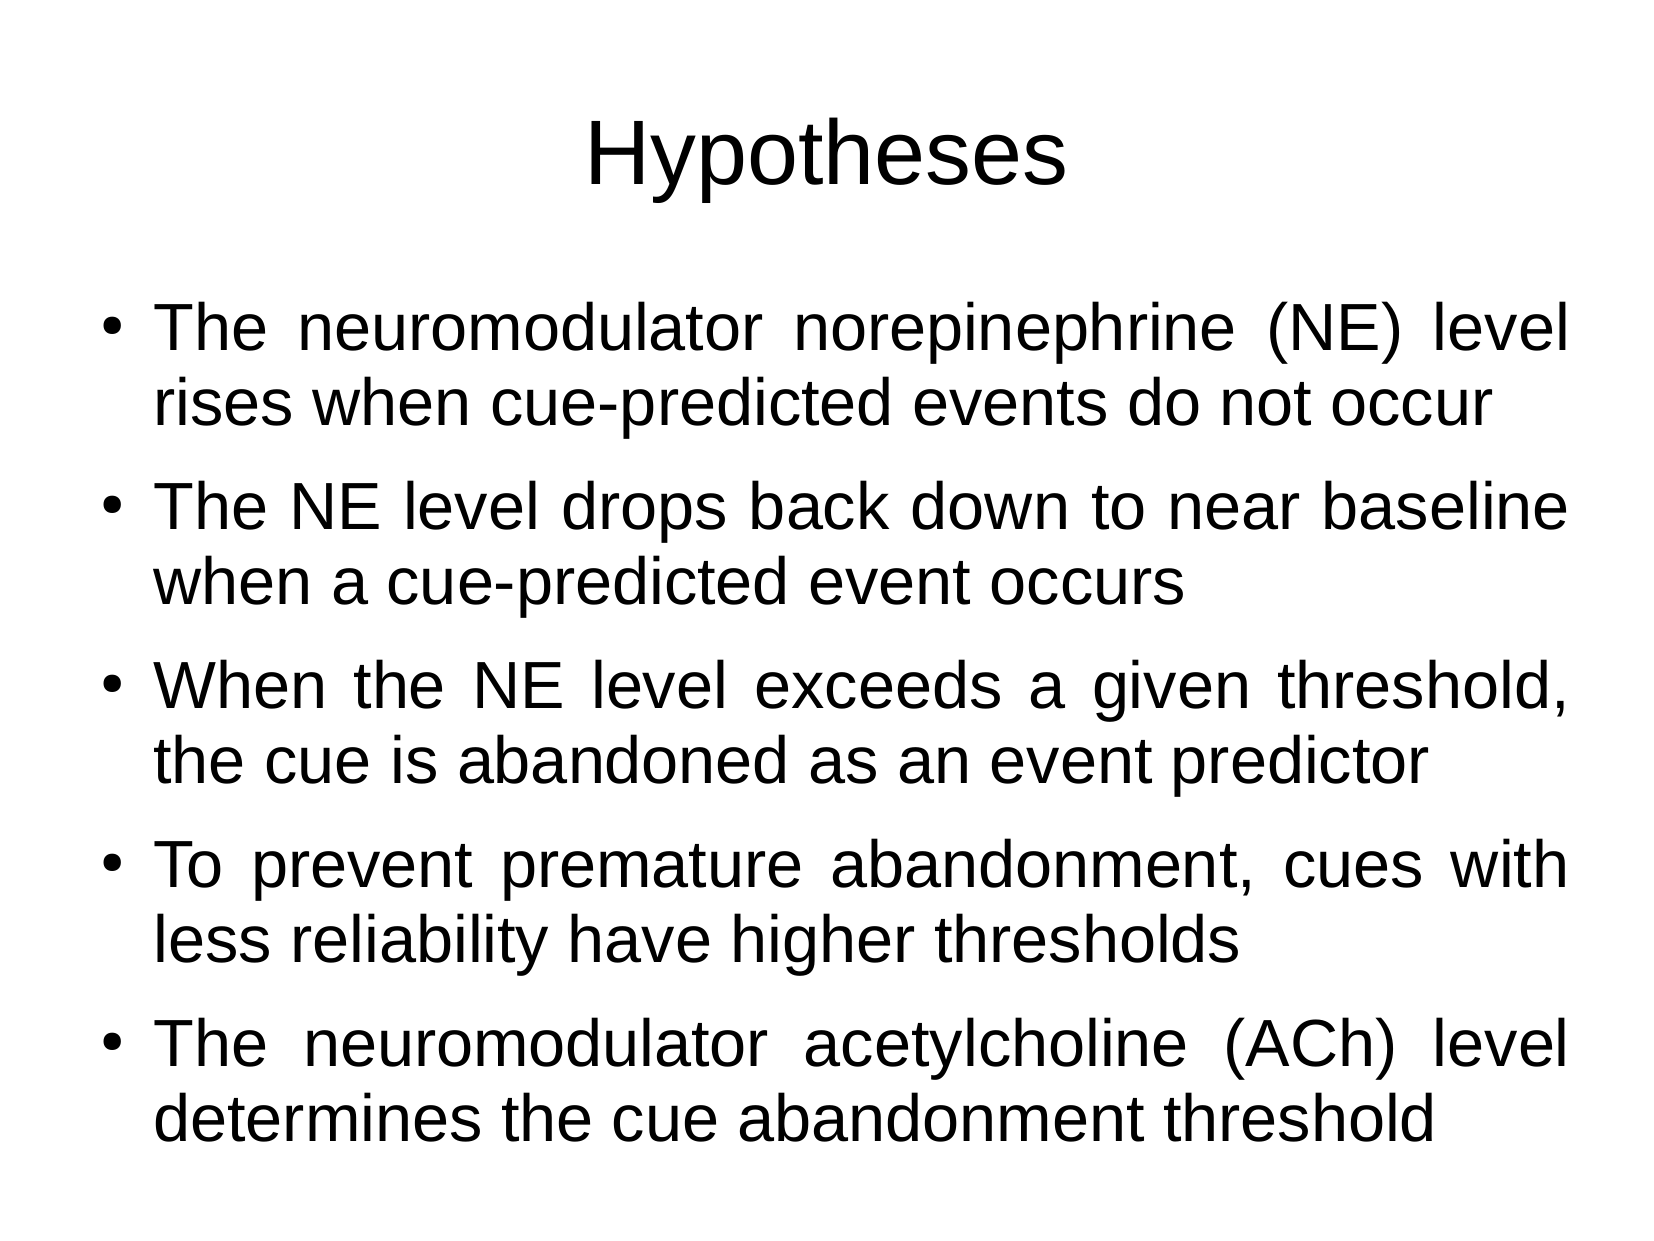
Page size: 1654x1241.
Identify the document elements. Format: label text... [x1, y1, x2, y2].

list The neuromodulator norepinephrine (NE) level rises when cue-predicted events do not occur The NE level drops back down to near baseline when a cue-predicted event occurs When the NE level exceeds a given threshold, the cue is abandoned as an event predictor To prevent premature abandonment, cues with less reliability have higher thresholds The neuromodulator acetylcholine (ACh) level determines the cue abandonment threshold [82, 290, 1571, 1157]
title Hypotheses [82, 56, 1571, 250]
